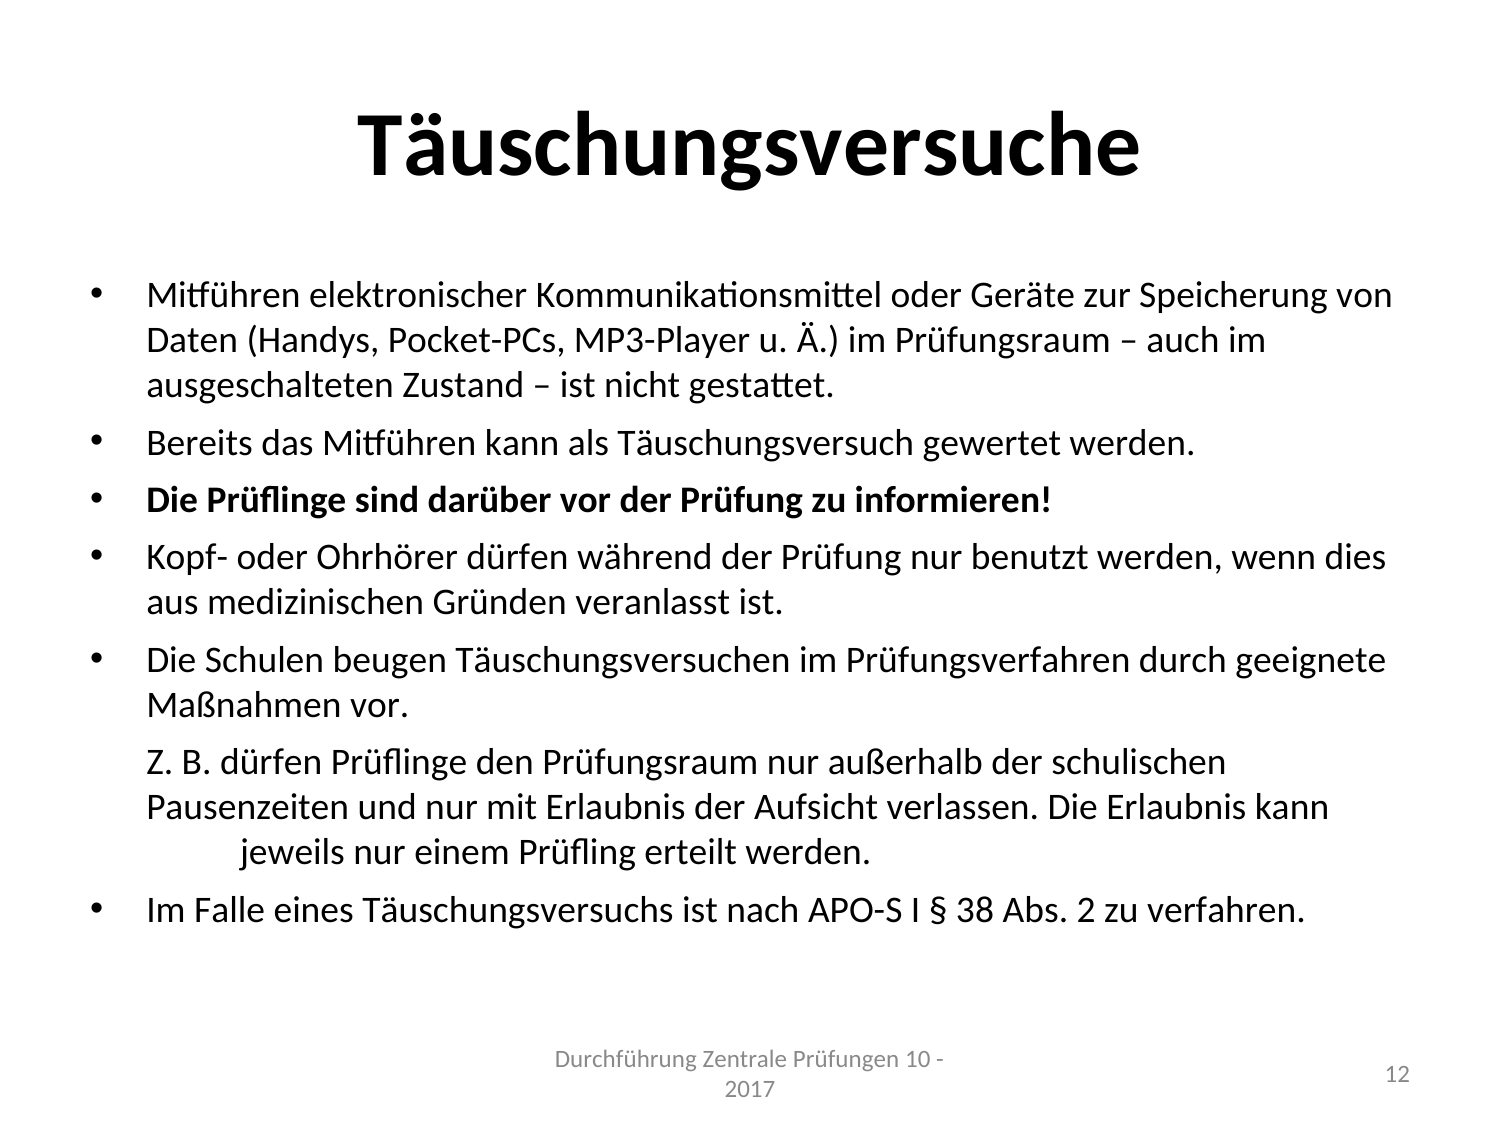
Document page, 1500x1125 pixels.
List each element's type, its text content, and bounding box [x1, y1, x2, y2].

text_box Durchführung Zentrale Prüfungen 10 - 2017 [512, 1042, 988, 1103]
title Täuschungsversuche [75, 45, 1426, 233]
text_box <Foliennummer> [1074, 1042, 1426, 1103]
list Mitführen elektronischer Kommunikationsmittel oder Geräte zur Speicherung von Daten (Handys, Pocket-PCs, MP3-Player u. Ä.) im Prüfungsraum – auch im ausgeschalteten Zustand – ist nicht gestattet. Bereits das Mitführen kann als Täuschungsversuch gewertet werden. Die Prüflinge sind darüber vor der Prüfung zu informieren! Kopf- oder Ohrhörer dürfen während der Prüfung nur benutzt werden, wenn dies aus medizinischen Gründen veranlasst ist. Die Schulen beugen Täuschungsversuchen im Prüfungsverfahren durch geeignete Maßnahmen vor. Z. B. dürfen Prüflinge den Prüfungsraum nur außerhalb der schulischen Pausenzeiten und nur mit Erlaubnis der Aufsicht verlassen. Die Erlaubnis kann jeweils nur einem Prüfling erteilt werden. Im Falle eines Täuschungsversuchs ist nach APO-S I § 38 Abs. 2 zu verfahren. [75, 262, 1426, 1005]
